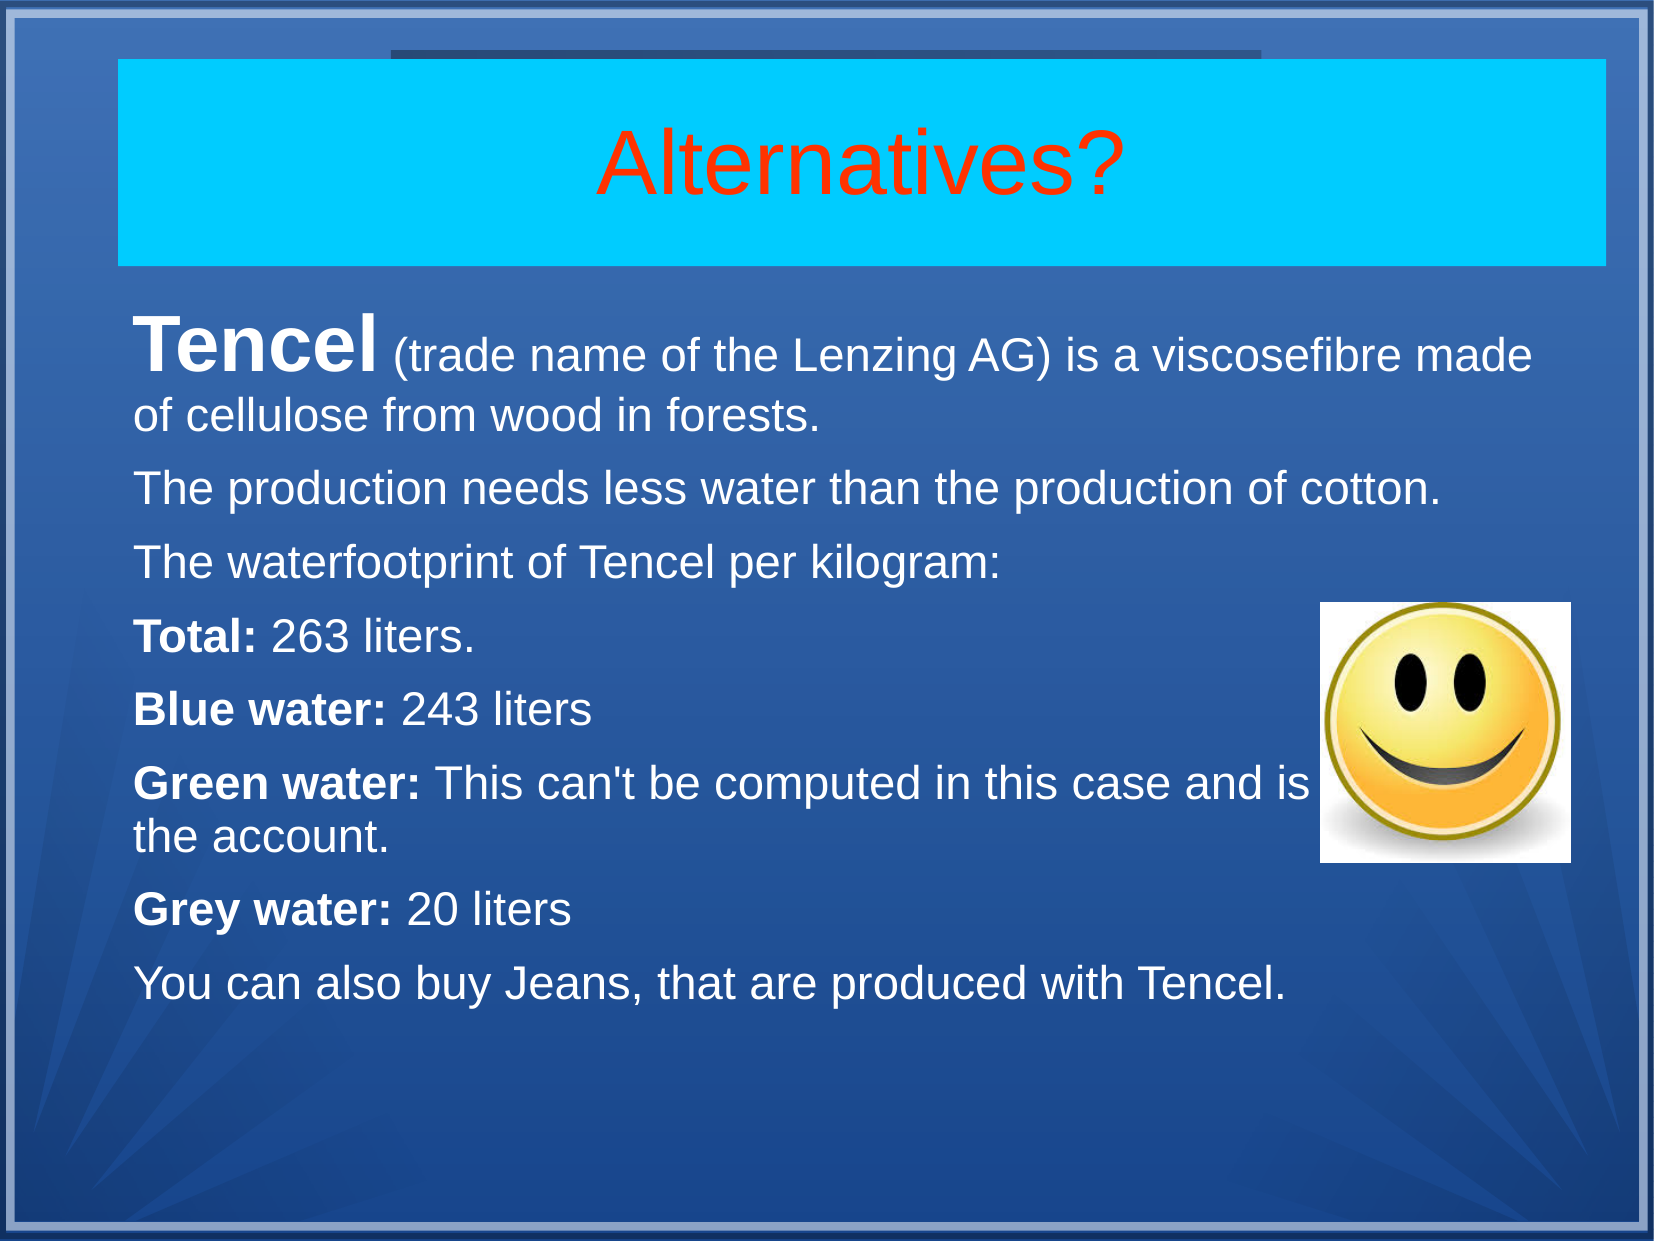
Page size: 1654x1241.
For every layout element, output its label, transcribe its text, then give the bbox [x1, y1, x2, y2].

picture [1320, 602, 1571, 863]
list Tencel (trade name of the Lenzing AG) is a viscosefibre made of cellulose from wood in forests. The production needs less water than the production of cotton. The waterfootprint of Tencel per kilogram: Total: 263 liters. Blue water: 243 liters Green water: This can't be computed in this case and is not taken in the account. Grey water: 20 liters You can also buy Jeans, that are produced with Tencel. [82, 299, 1571, 1241]
title Alternatives? [118, 59, 1607, 267]
